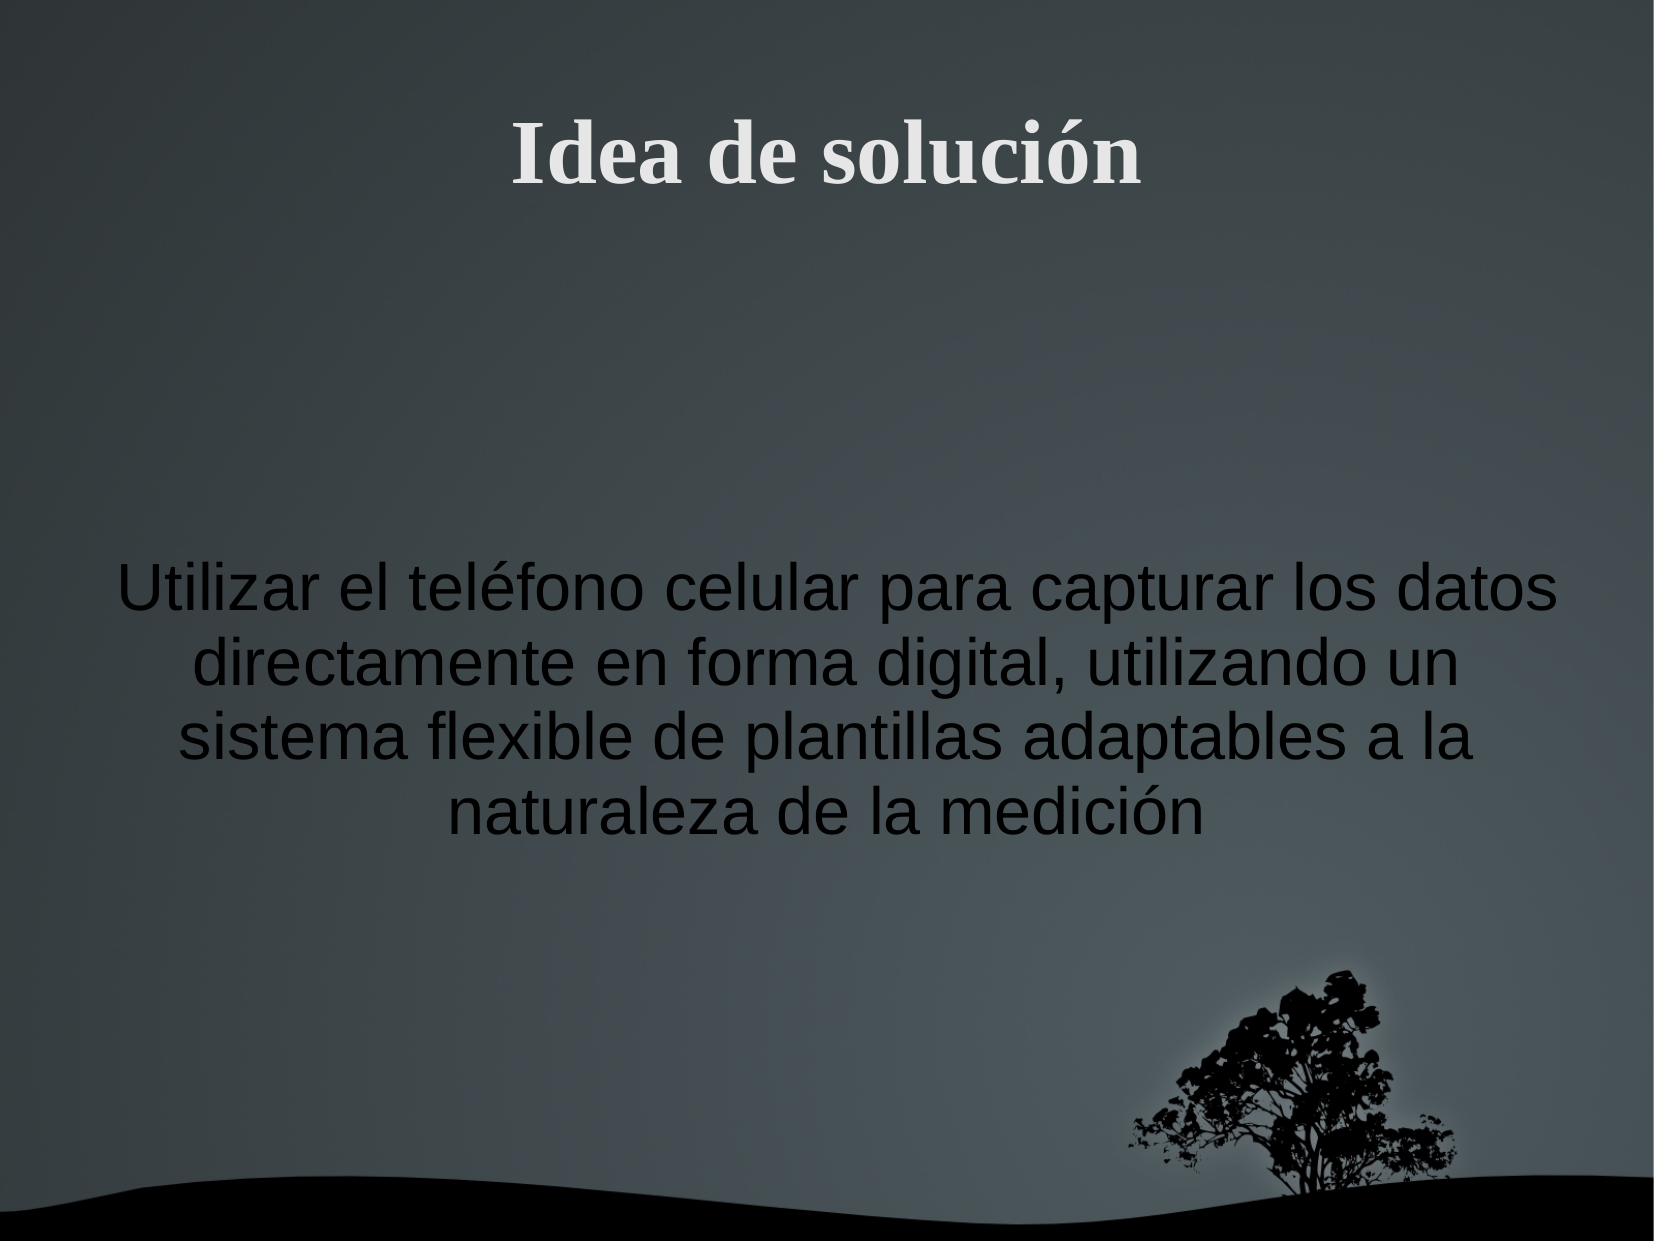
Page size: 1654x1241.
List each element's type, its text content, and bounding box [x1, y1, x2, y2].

title Idea de solución [82, 49, 1571, 257]
picture [0, 0, 1654, 1241]
subtitle Utilizar el teléfono celular para capturar los datos directamente en forma digital, utilizando un sistema flexible de plantillas adaptables a la naturaleza de la medición [82, 290, 1571, 1109]
